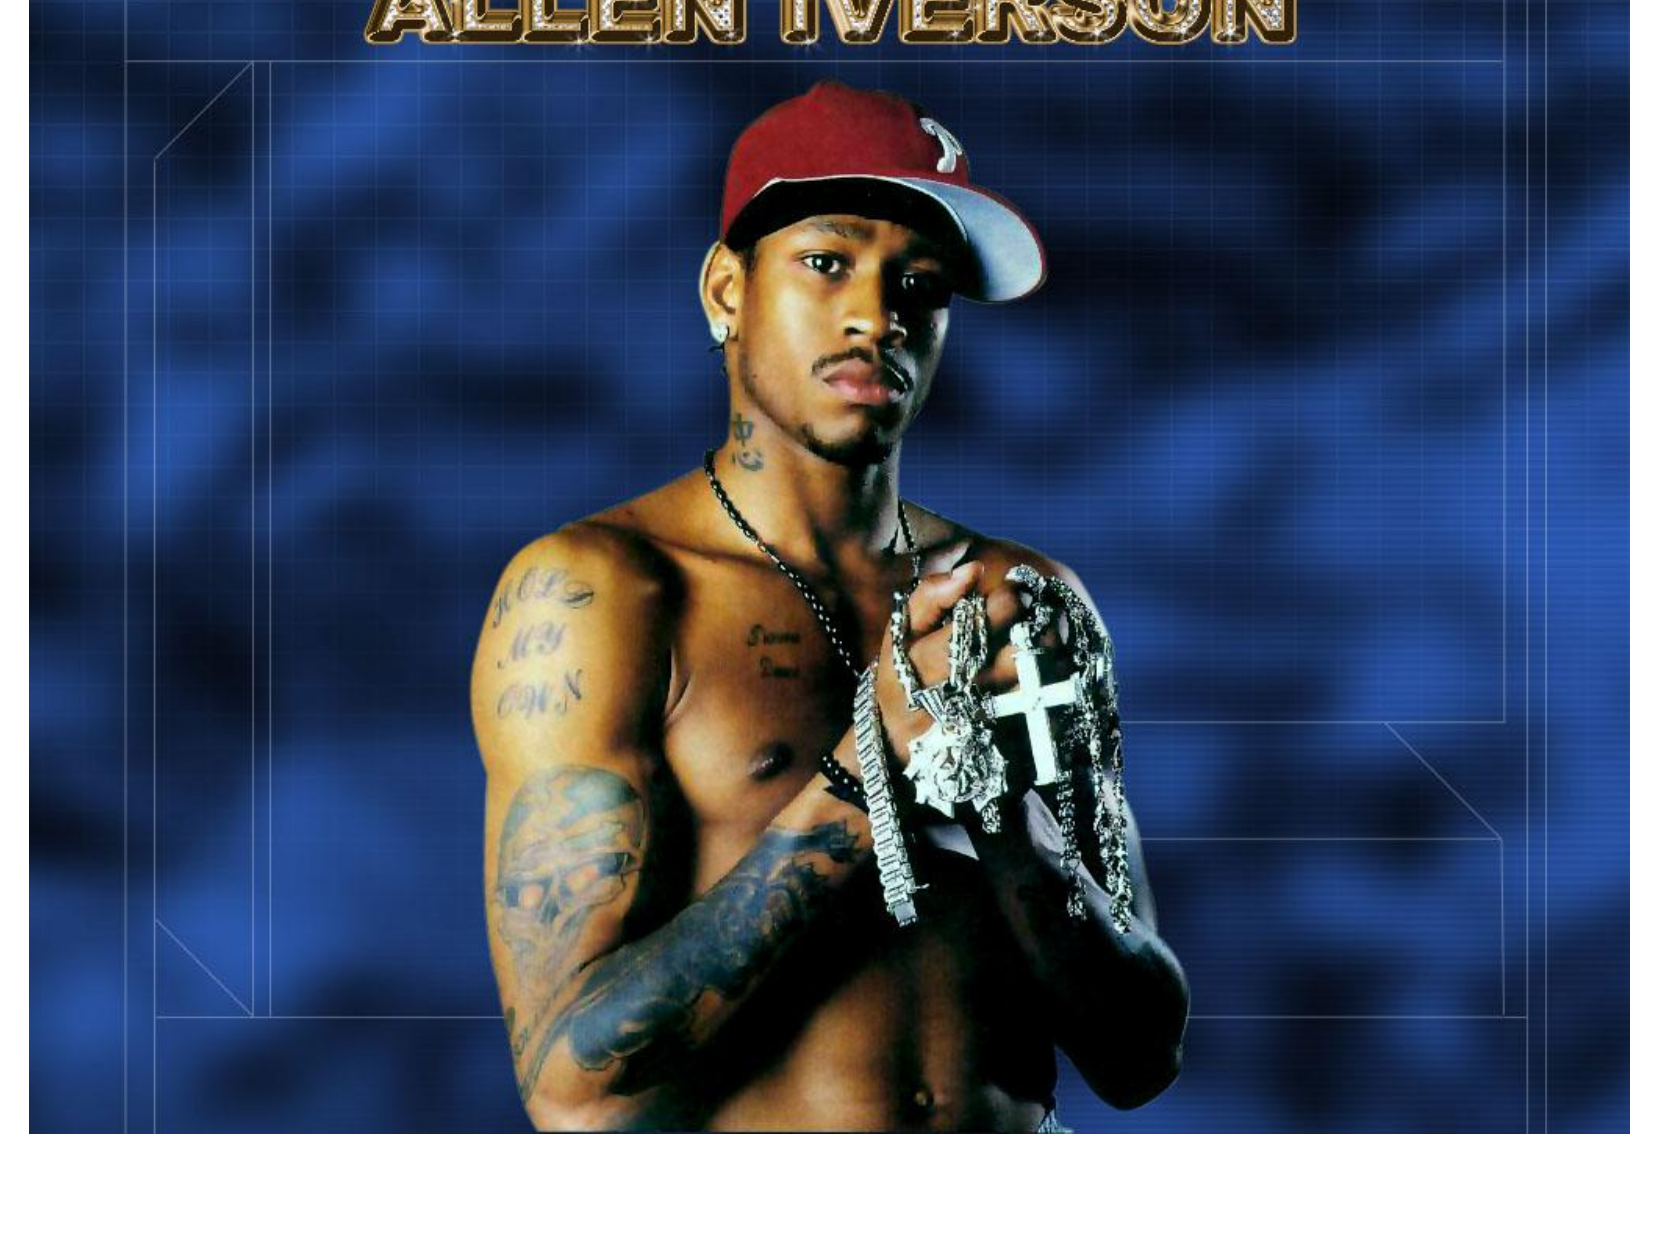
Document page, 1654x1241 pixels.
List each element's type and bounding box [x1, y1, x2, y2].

picture [29, 0, 1630, 1135]
